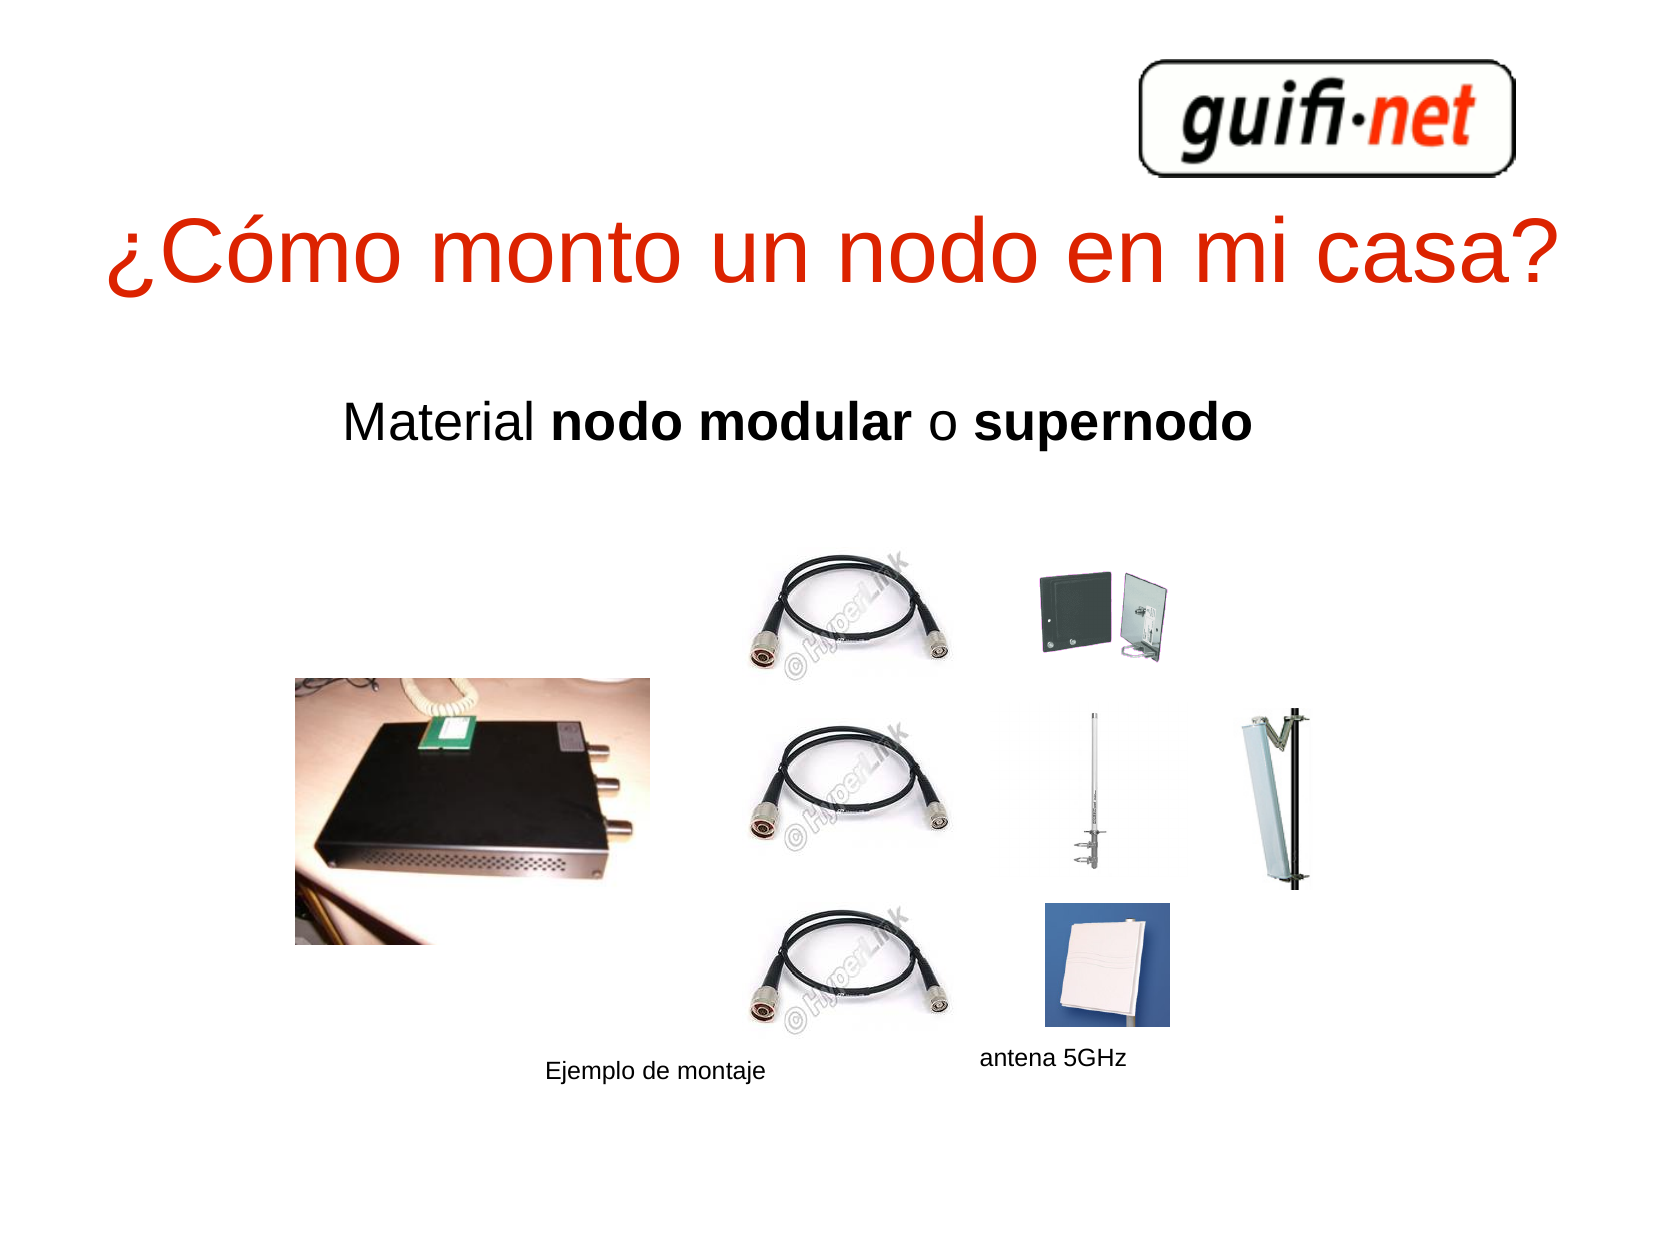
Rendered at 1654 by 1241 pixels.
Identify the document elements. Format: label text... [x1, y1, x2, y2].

picture [295, 678, 650, 945]
picture [742, 718, 957, 862]
text_box Material nodo modular o supernodo [292, 383, 1359, 460]
text_box antena 5GHz [964, 1036, 1143, 1080]
picture [1137, 59, 1516, 178]
picture [990, 702, 1188, 877]
picture [742, 902, 957, 1045]
picture [1045, 903, 1170, 1027]
text_box Ejemplo de montaje [530, 1049, 783, 1093]
picture [1195, 708, 1376, 890]
picture [742, 547, 957, 691]
title ¿Cómo monto un nodo en mi casa? [88, 147, 1577, 355]
picture [1035, 548, 1170, 683]
